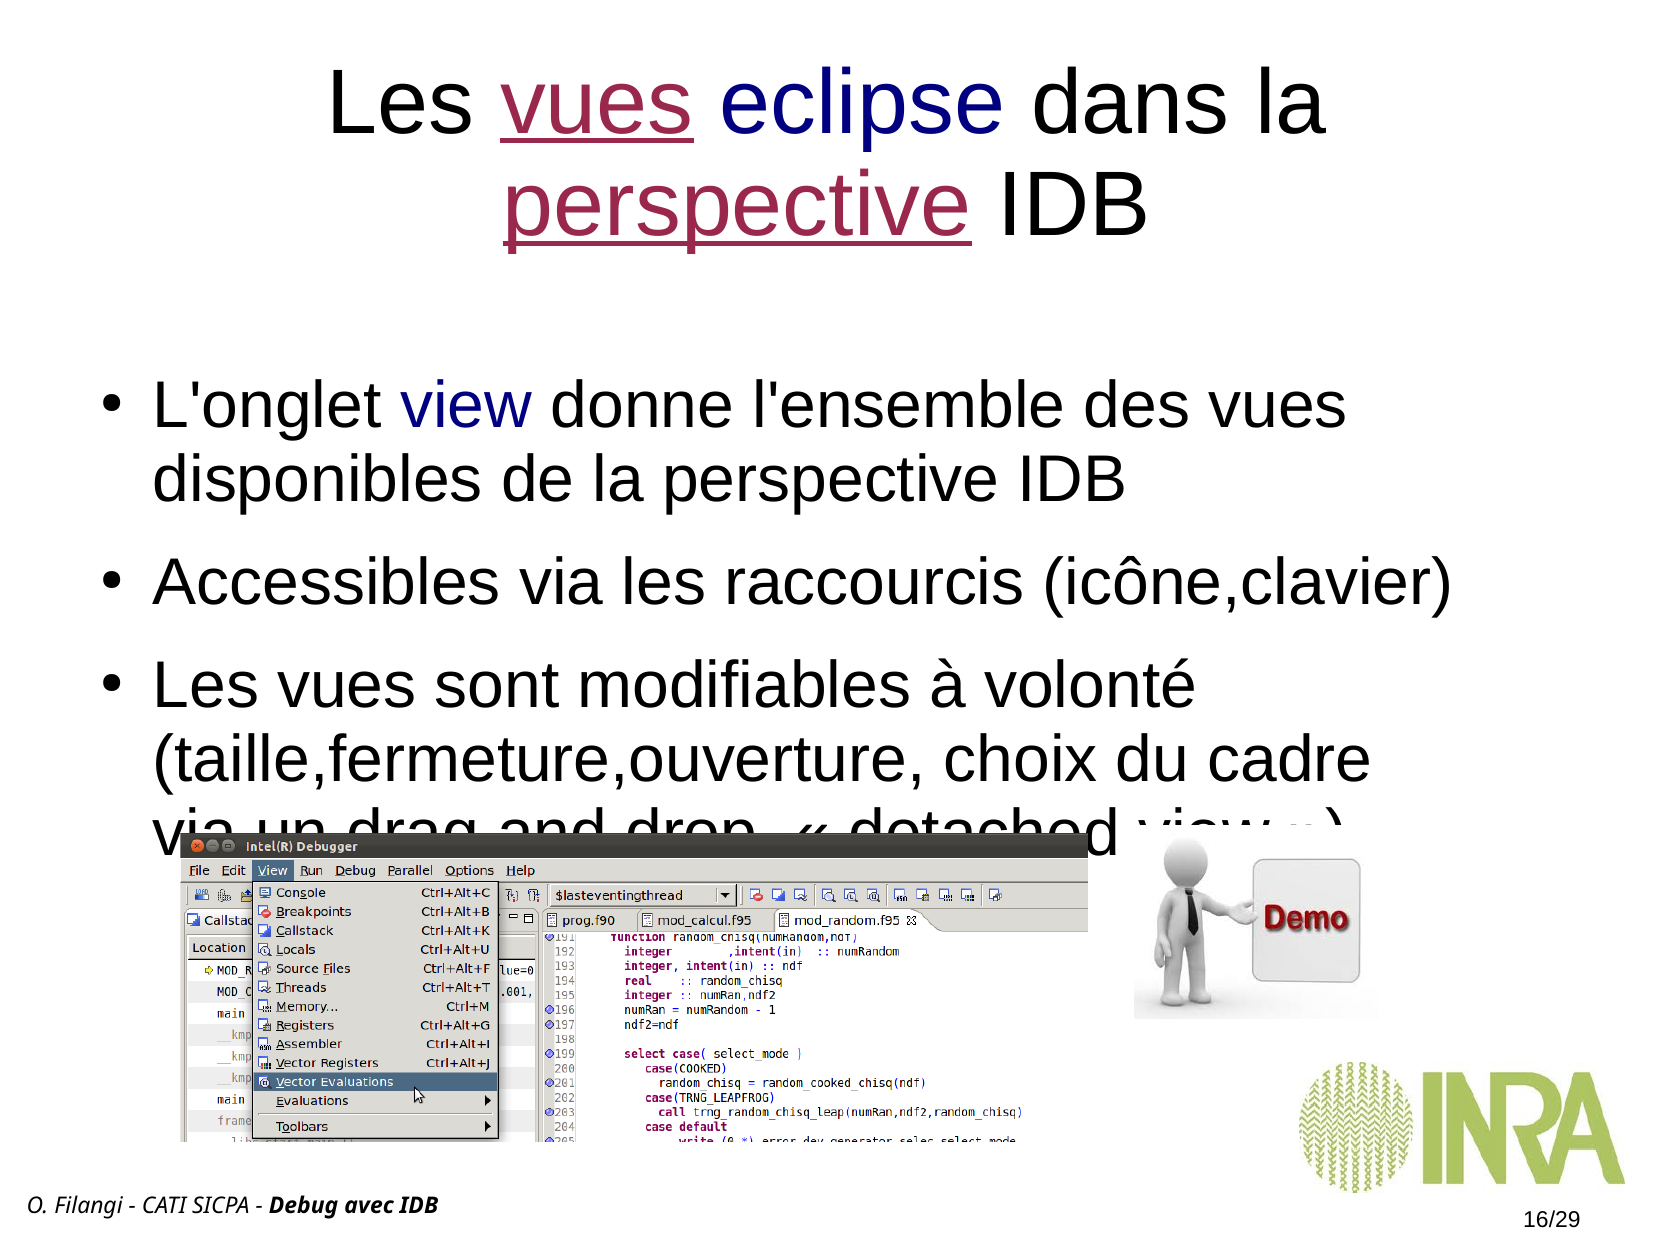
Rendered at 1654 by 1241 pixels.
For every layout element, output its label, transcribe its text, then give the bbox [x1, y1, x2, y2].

text_box <numéro>/29 [1508, 1199, 1654, 1241]
picture [1134, 825, 1379, 1019]
title Les vues eclipse dans la perspective IDB [82, 49, 1571, 257]
list L'onglet view donne l'ensemble des vues disponibles de la perspective IDB Accessibles via les raccourcis (icône,clavier) Les vues sont modifiables à volonté (taille,fermeture,ouverture, choix du cadre via un drag and drop, « detached view ») [82, 368, 1464, 885]
picture [180, 833, 1088, 1142]
picture [1299, 1062, 1625, 1193]
text_box O. Filangi - CATI SICPA - Debug avec IDB [5, 1181, 476, 1227]
